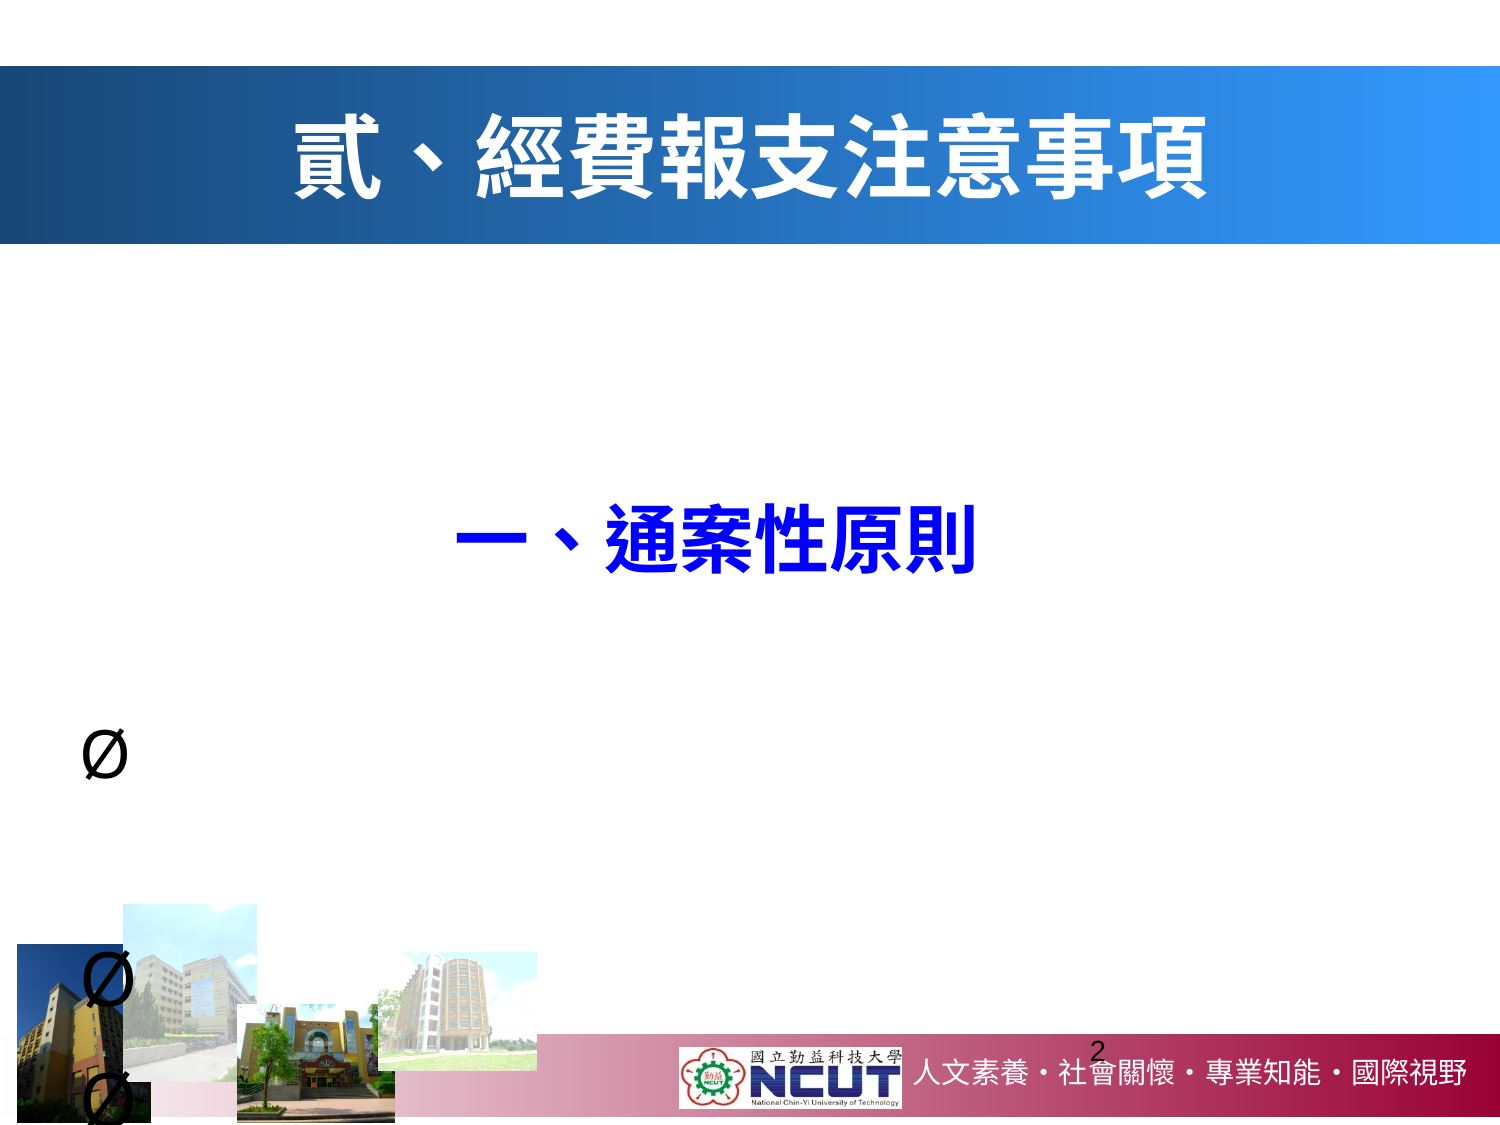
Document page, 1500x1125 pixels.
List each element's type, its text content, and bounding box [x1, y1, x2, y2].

text_box [1074, 1024, 1426, 1103]
list 一、通案性原則 [64, 267, 1500, 977]
title 貳、經費報支注意事項 [0, 66, 1500, 244]
